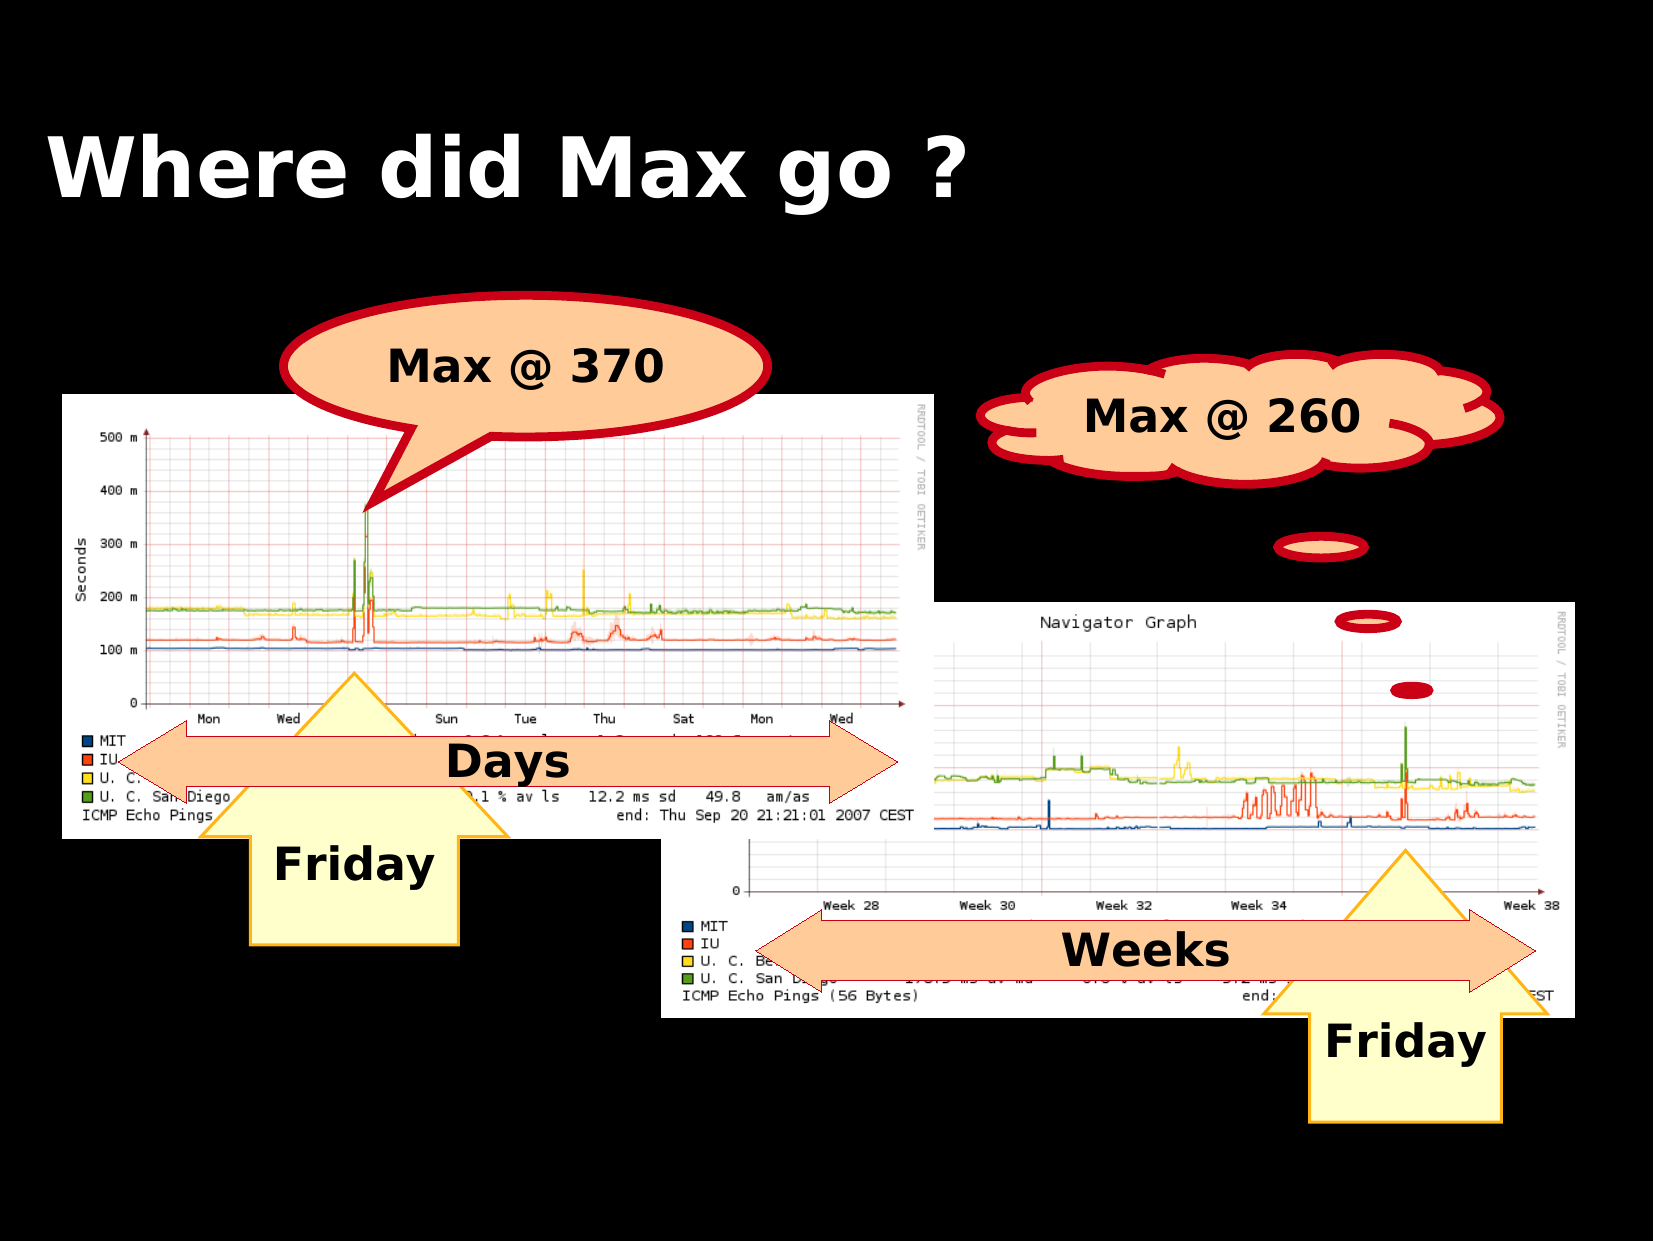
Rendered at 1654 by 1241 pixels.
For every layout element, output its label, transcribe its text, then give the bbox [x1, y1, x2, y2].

text_box Max @ 260 [1395, 686, 1429, 695]
text_box Max @ 260 [1277, 536, 1365, 558]
text_box Max @ 260 [980, 354, 1501, 485]
text_box Friday [200, 787, 508, 945]
text_box Friday [1345, 850, 1466, 920]
text_box Max @ 370 [283, 295, 768, 502]
title Where did Max go ? [45, 101, 1583, 237]
text_box Friday [1263, 969, 1548, 1123]
text_box Weeks [755, 909, 1536, 993]
text_box Max @ 260 [1339, 614, 1398, 629]
text_box Friday [295, 673, 414, 736]
text_box Days [118, 720, 898, 804]
picture [62, 394, 1575, 1018]
